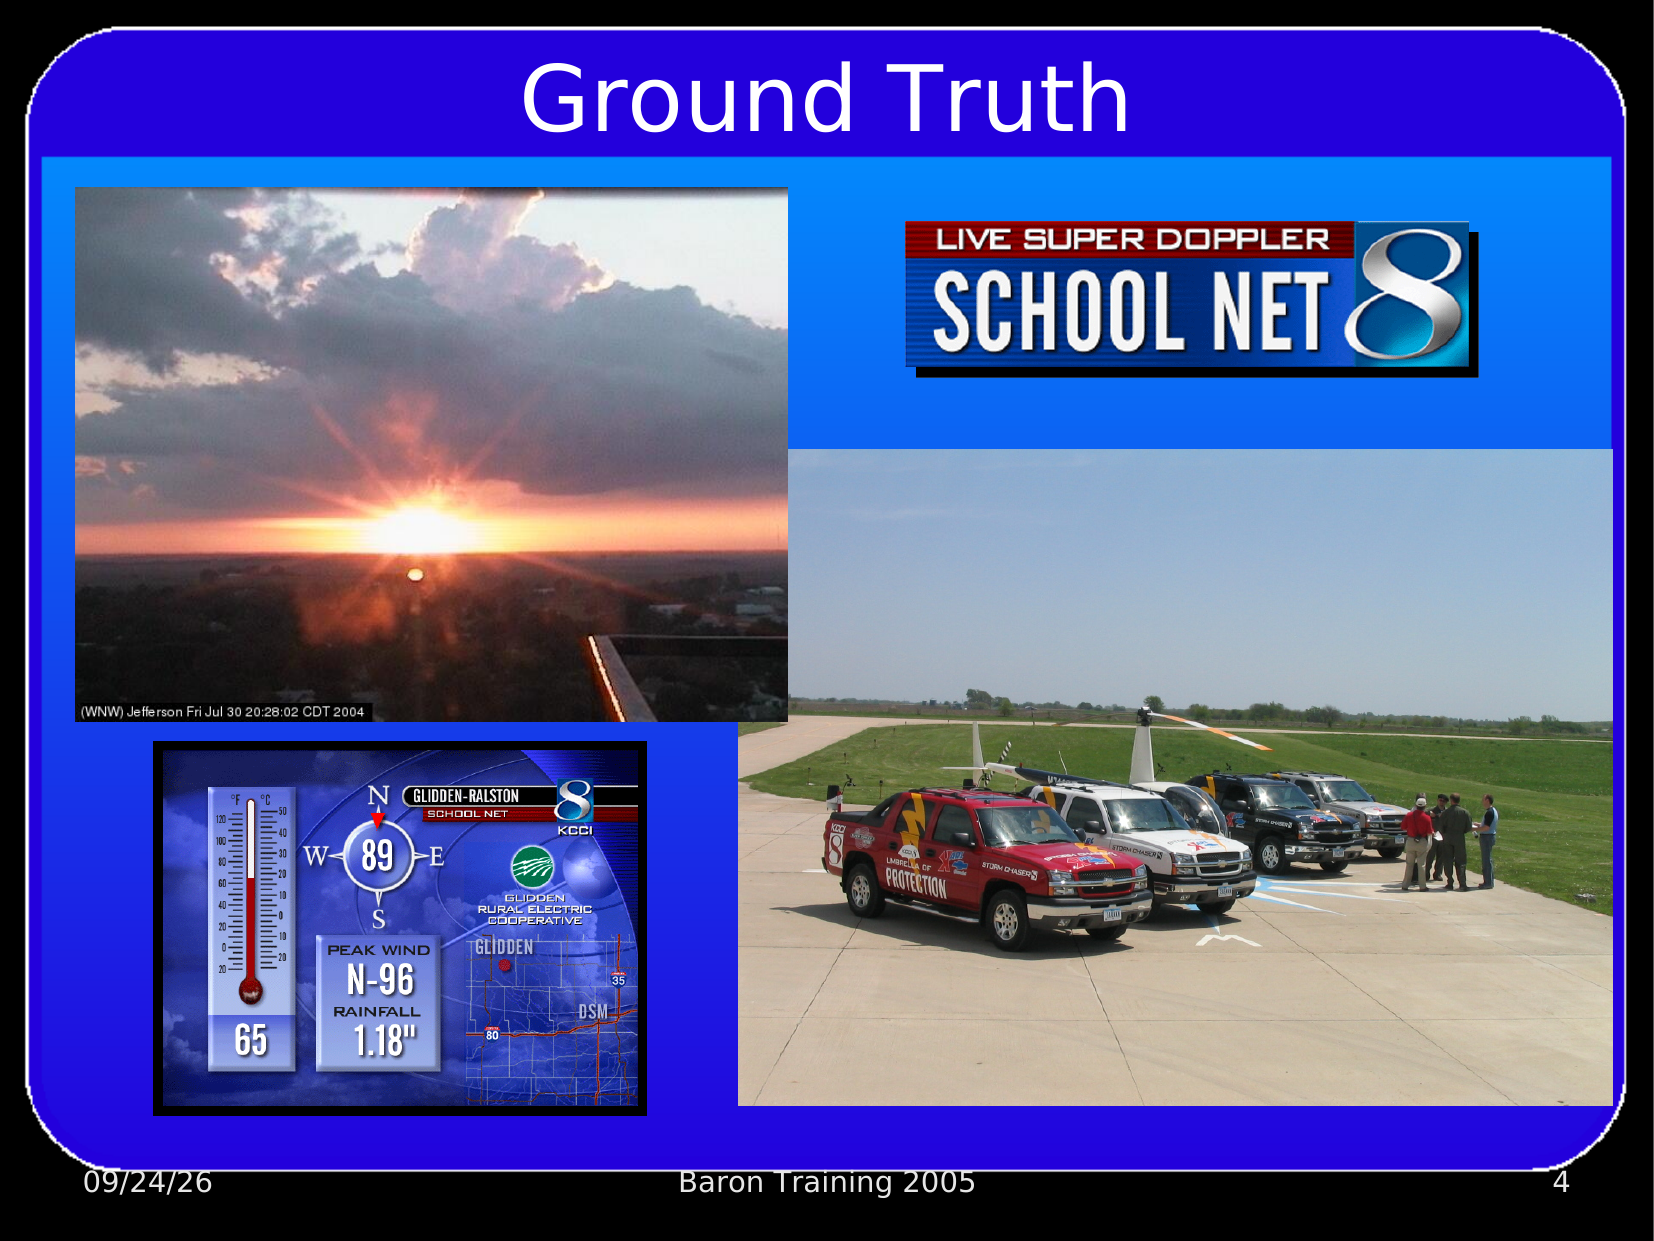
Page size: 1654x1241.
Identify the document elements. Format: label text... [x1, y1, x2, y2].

picture [0, 0, 1654, 1241]
title Ground Truth [82, 46, 1571, 154]
